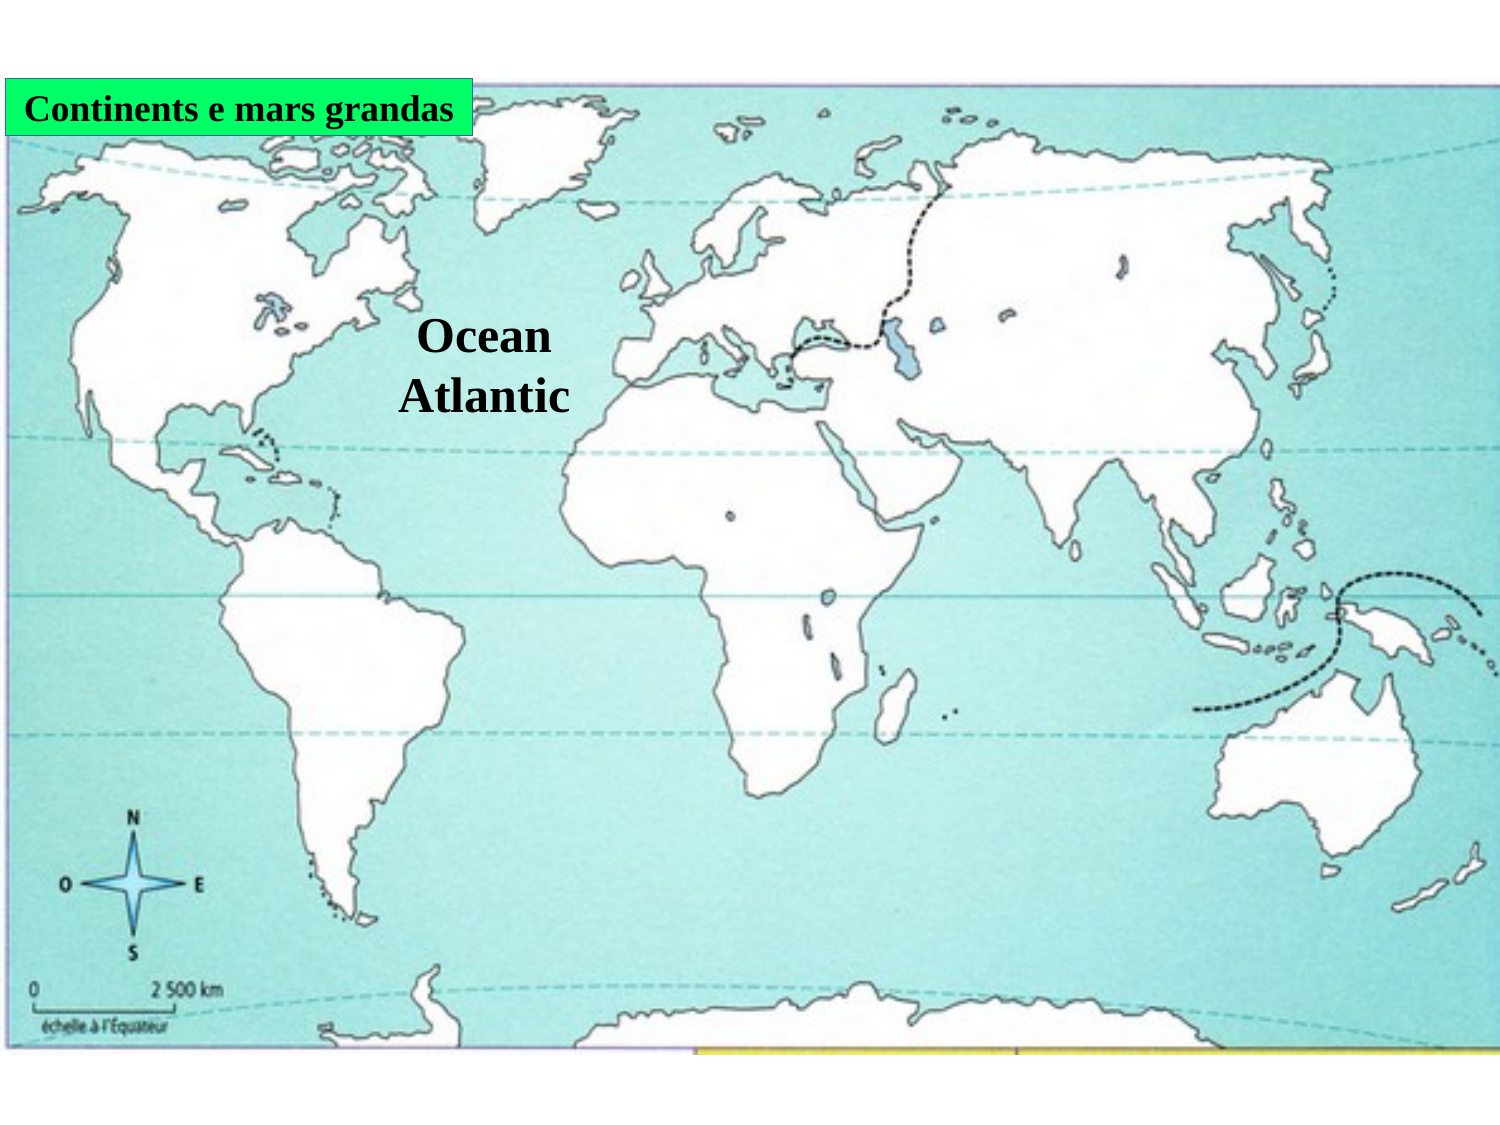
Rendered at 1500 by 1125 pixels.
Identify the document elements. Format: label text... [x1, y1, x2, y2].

text_box Ocean Atlantic [354, 295, 615, 431]
text_box Continents e mars grandas [5, 78, 473, 136]
picture [0, 78, 1500, 1055]
